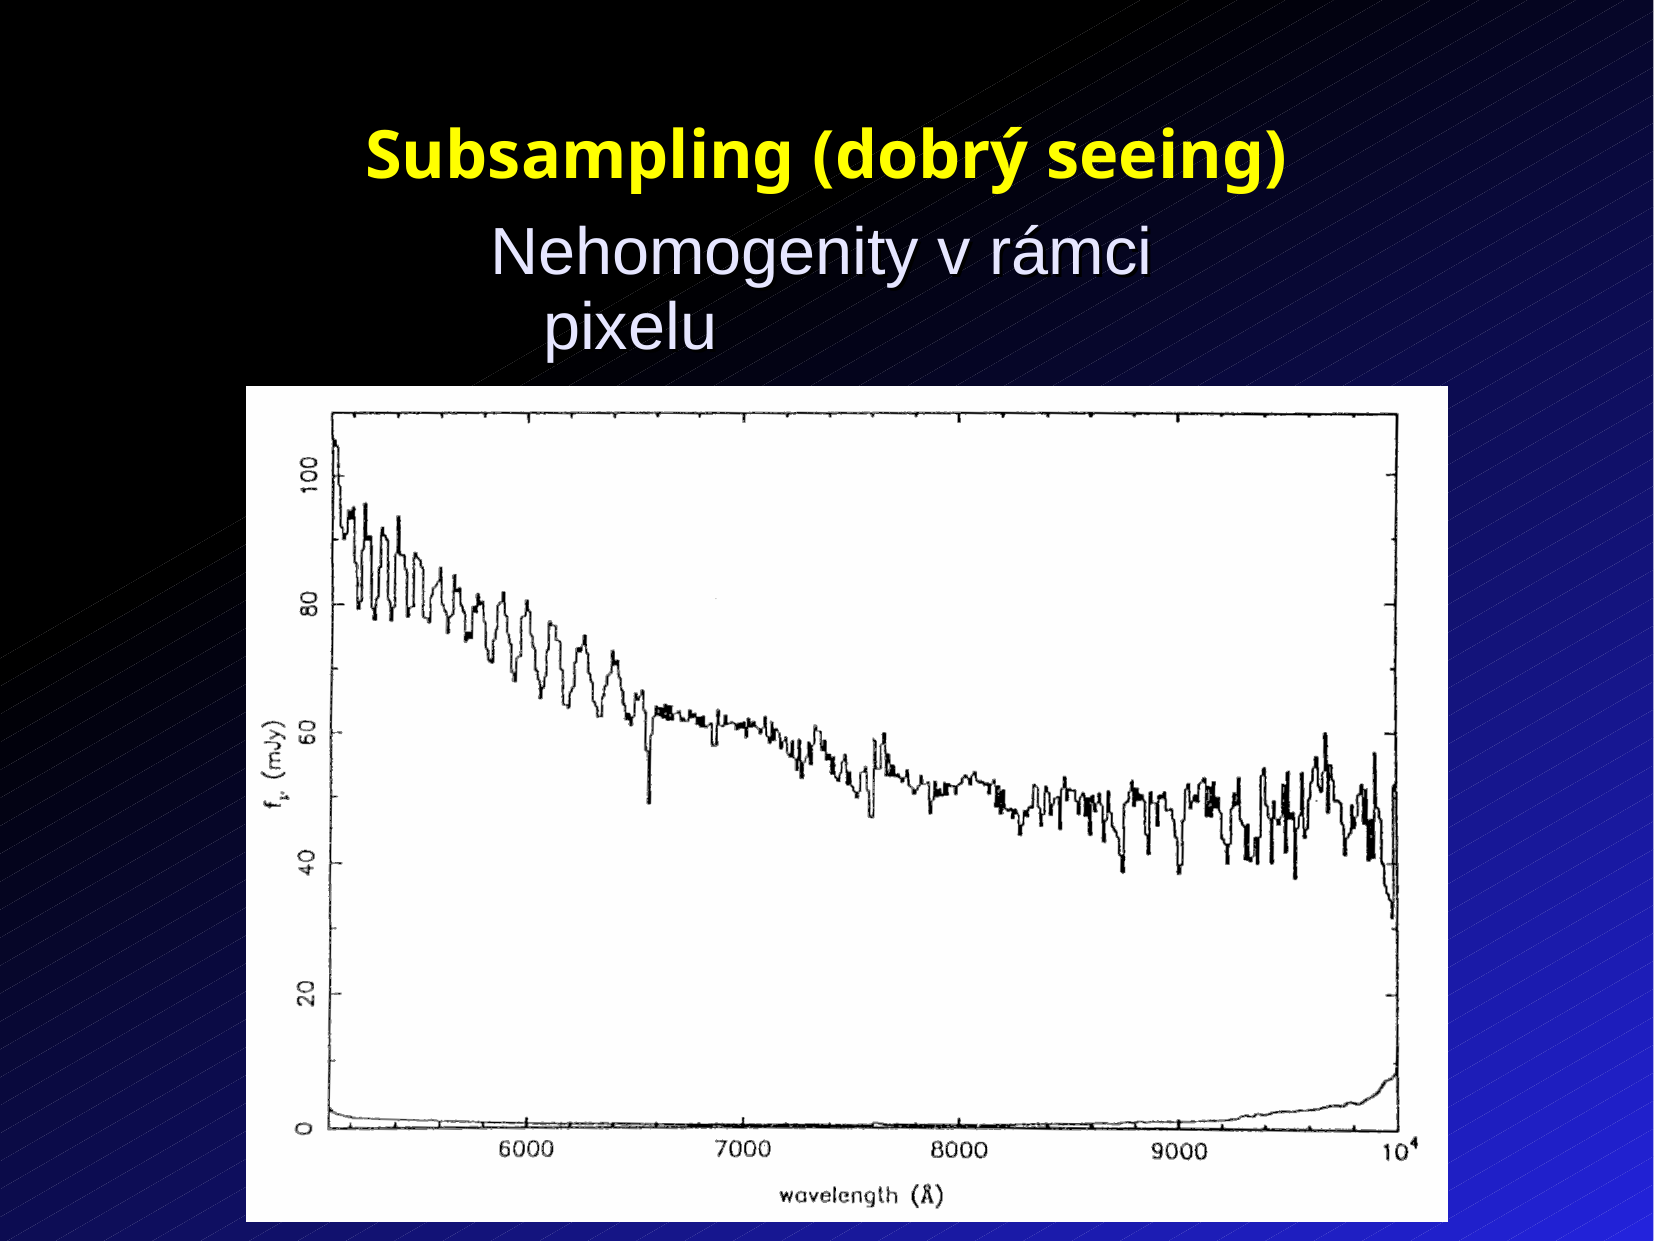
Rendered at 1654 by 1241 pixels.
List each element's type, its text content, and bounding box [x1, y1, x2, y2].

list Nehomogenity v rámci pixelu [472, 214, 1199, 389]
picture [246, 386, 1448, 1222]
title Subsampling (dobrý seeing) [82, 49, 1571, 257]
